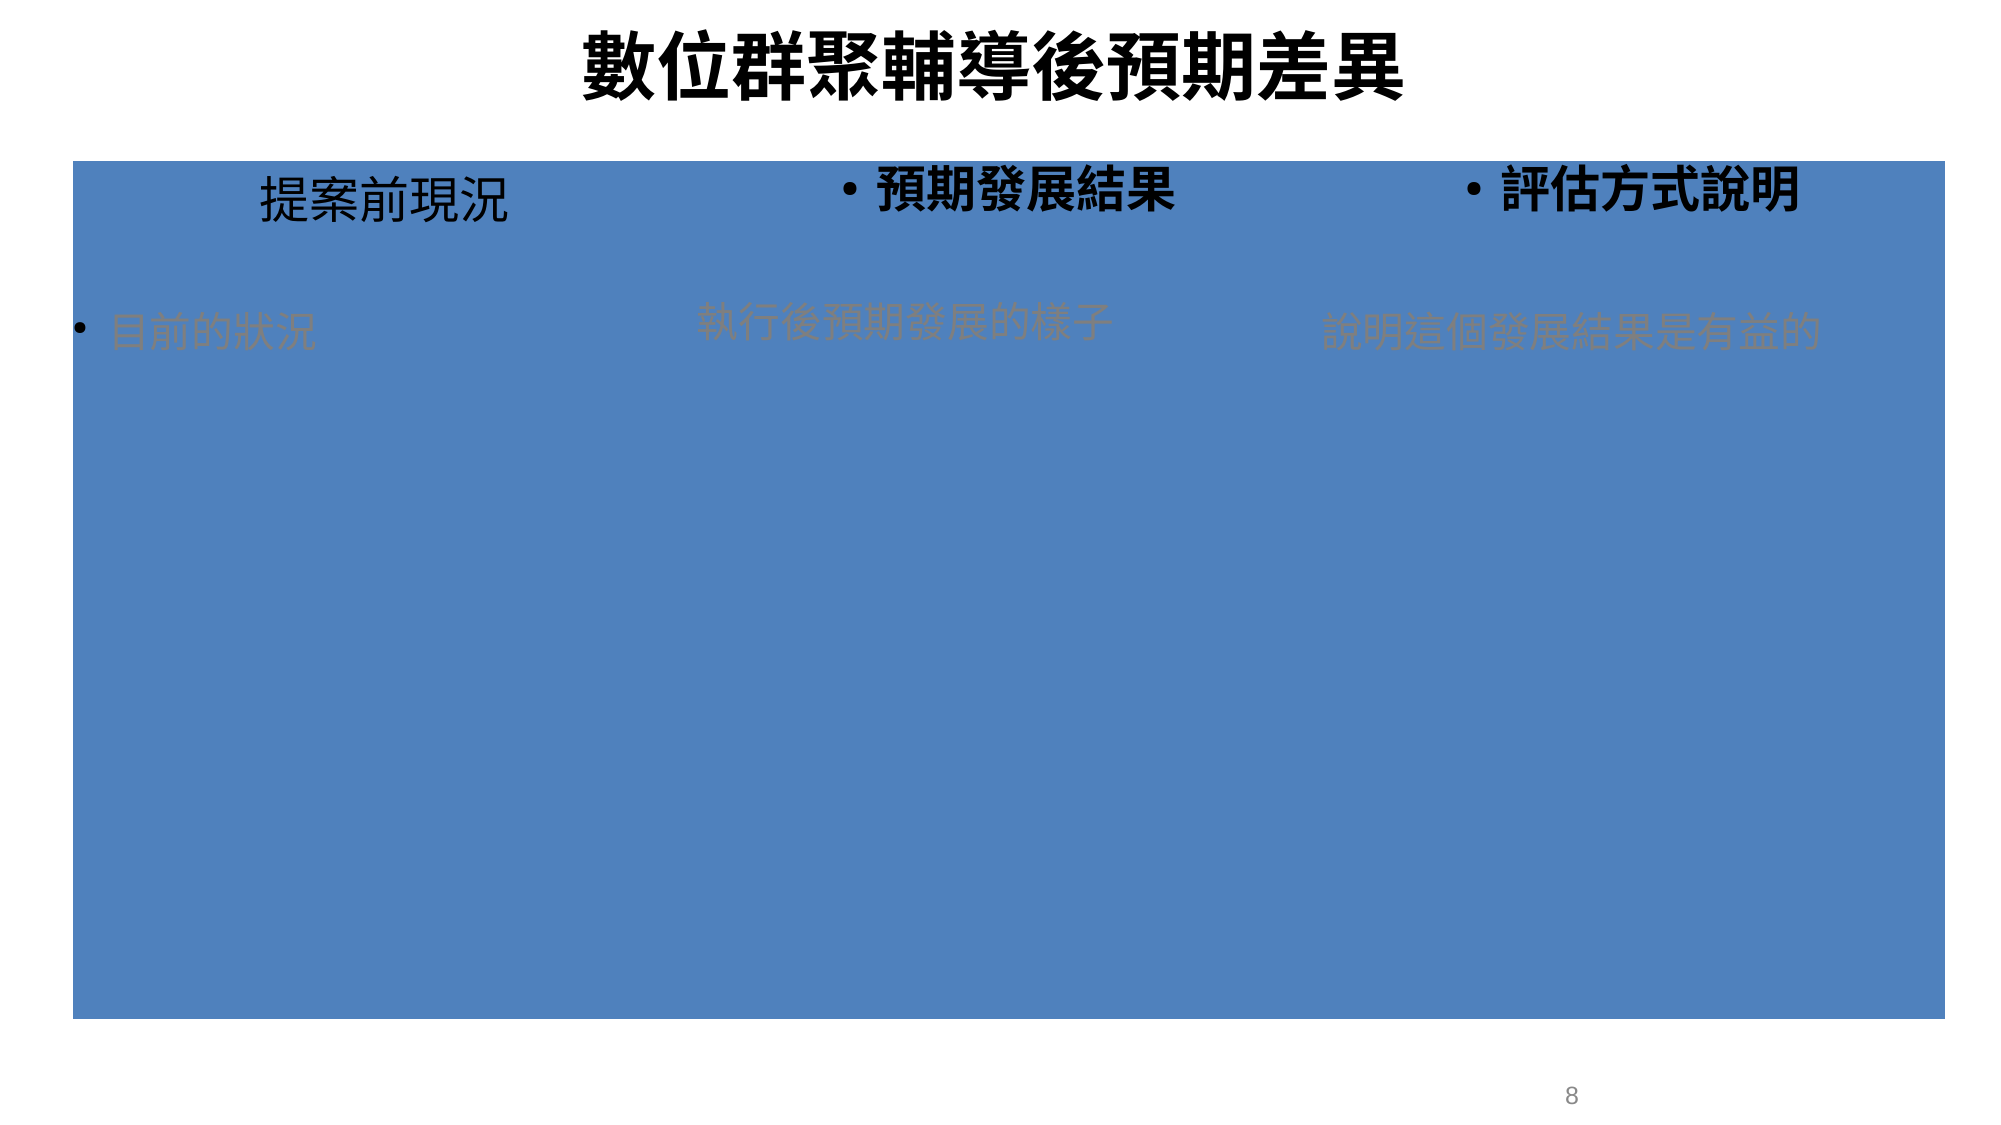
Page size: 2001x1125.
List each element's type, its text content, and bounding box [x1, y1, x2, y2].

table_cell [1321, 419, 1945, 539]
table_cell [697, 539, 1321, 659]
table_cell [73, 539, 697, 659]
table_cell 執行後預期發展的樣子 [697, 299, 1321, 419]
table_header 提案前現況 [73, 161, 697, 299]
table_cell [697, 419, 1321, 539]
table_cell [697, 779, 1321, 899]
table_header 預期發展結果 [697, 161, 1321, 299]
table_cell [697, 899, 1321, 1019]
table_cell [1321, 539, 1945, 659]
text_box 數位群聚輔導後預期差異 [220, 12, 1768, 117]
table_cell [697, 659, 1321, 779]
table_cell [73, 419, 697, 539]
table_cell [73, 779, 697, 899]
table_cell [73, 899, 697, 1019]
table_cell [1321, 659, 1945, 779]
table_cell [73, 659, 697, 779]
table_cell [1321, 899, 1945, 1019]
table_cell 說明這個發展結果是有益的 [1321, 299, 1945, 419]
table_cell 目前的狀況 [73, 299, 697, 419]
table_cell [1321, 779, 1945, 899]
table_header 評估方式說明 [1321, 161, 1945, 299]
